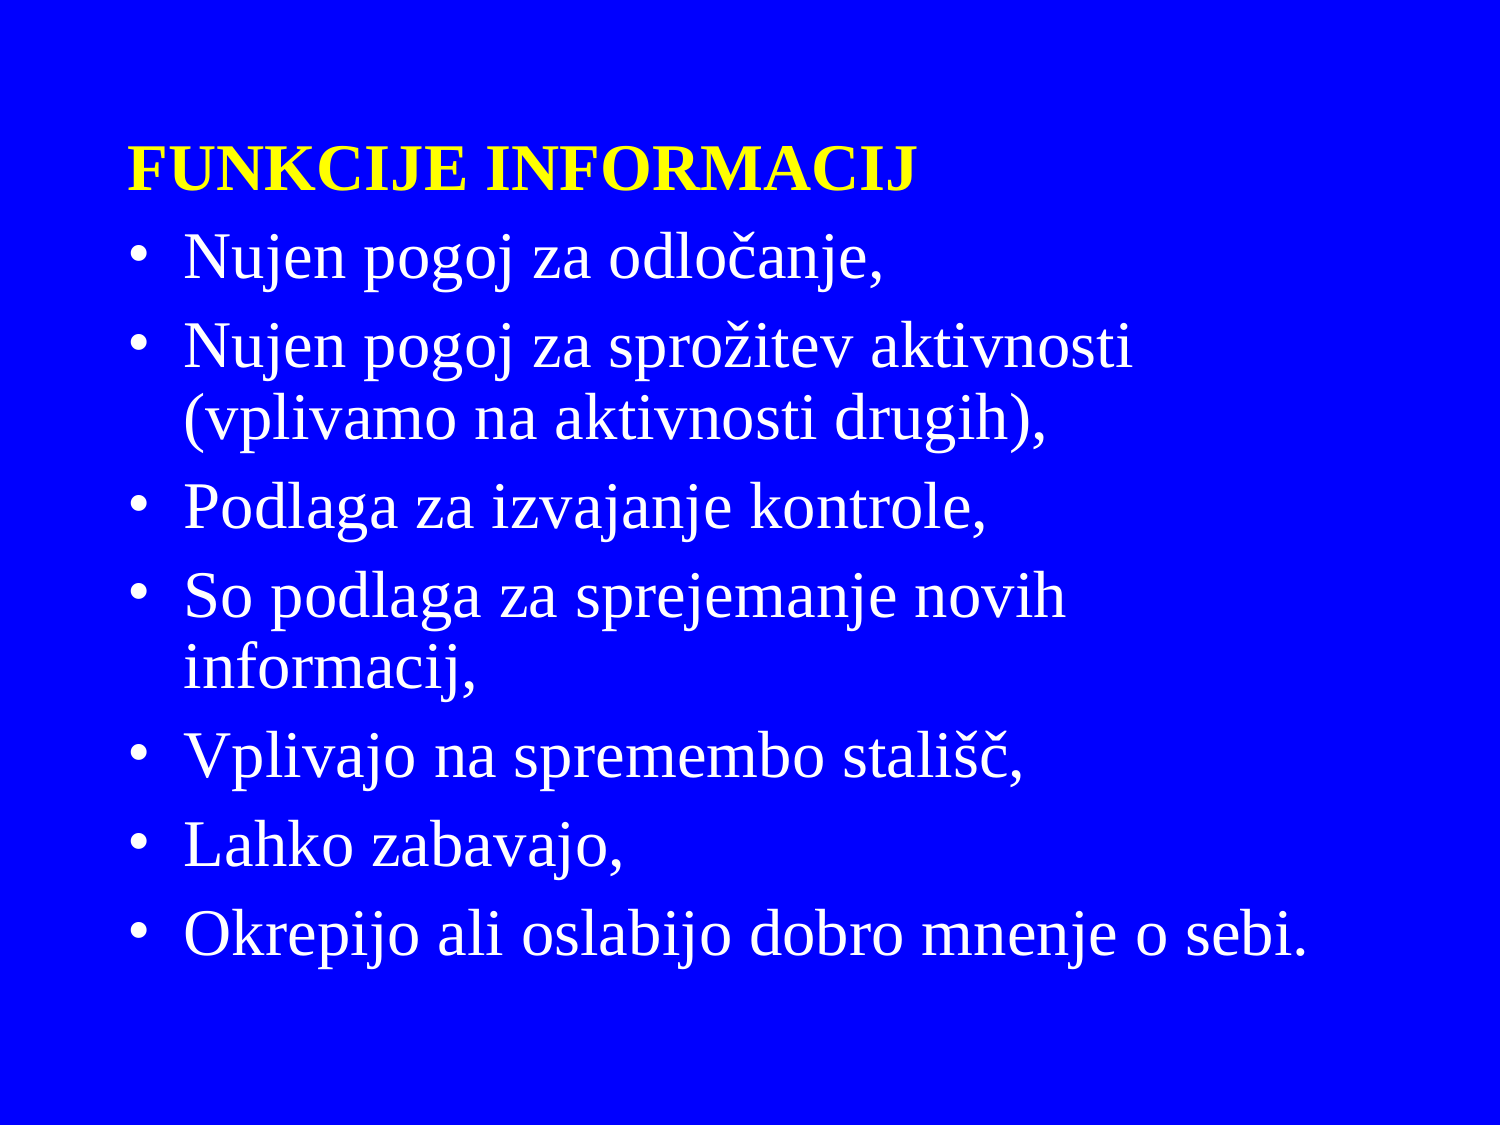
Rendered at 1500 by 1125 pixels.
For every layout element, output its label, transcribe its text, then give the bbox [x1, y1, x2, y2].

list FUNKCIJE INFORMACIJ Nujen pogoj za odločanje, Nujen pogoj za sprožitev aktivnosti (vplivamo na aktivnosti drugih), Podlaga za izvajanje kontrole, So podlaga za sprejemanje novih informacij, Vplivajo na spremembo stališč, Lahko zabavajo, Okrepijo ali oslabijo dobro mnenje o sebi. [112, 125, 1388, 1001]
